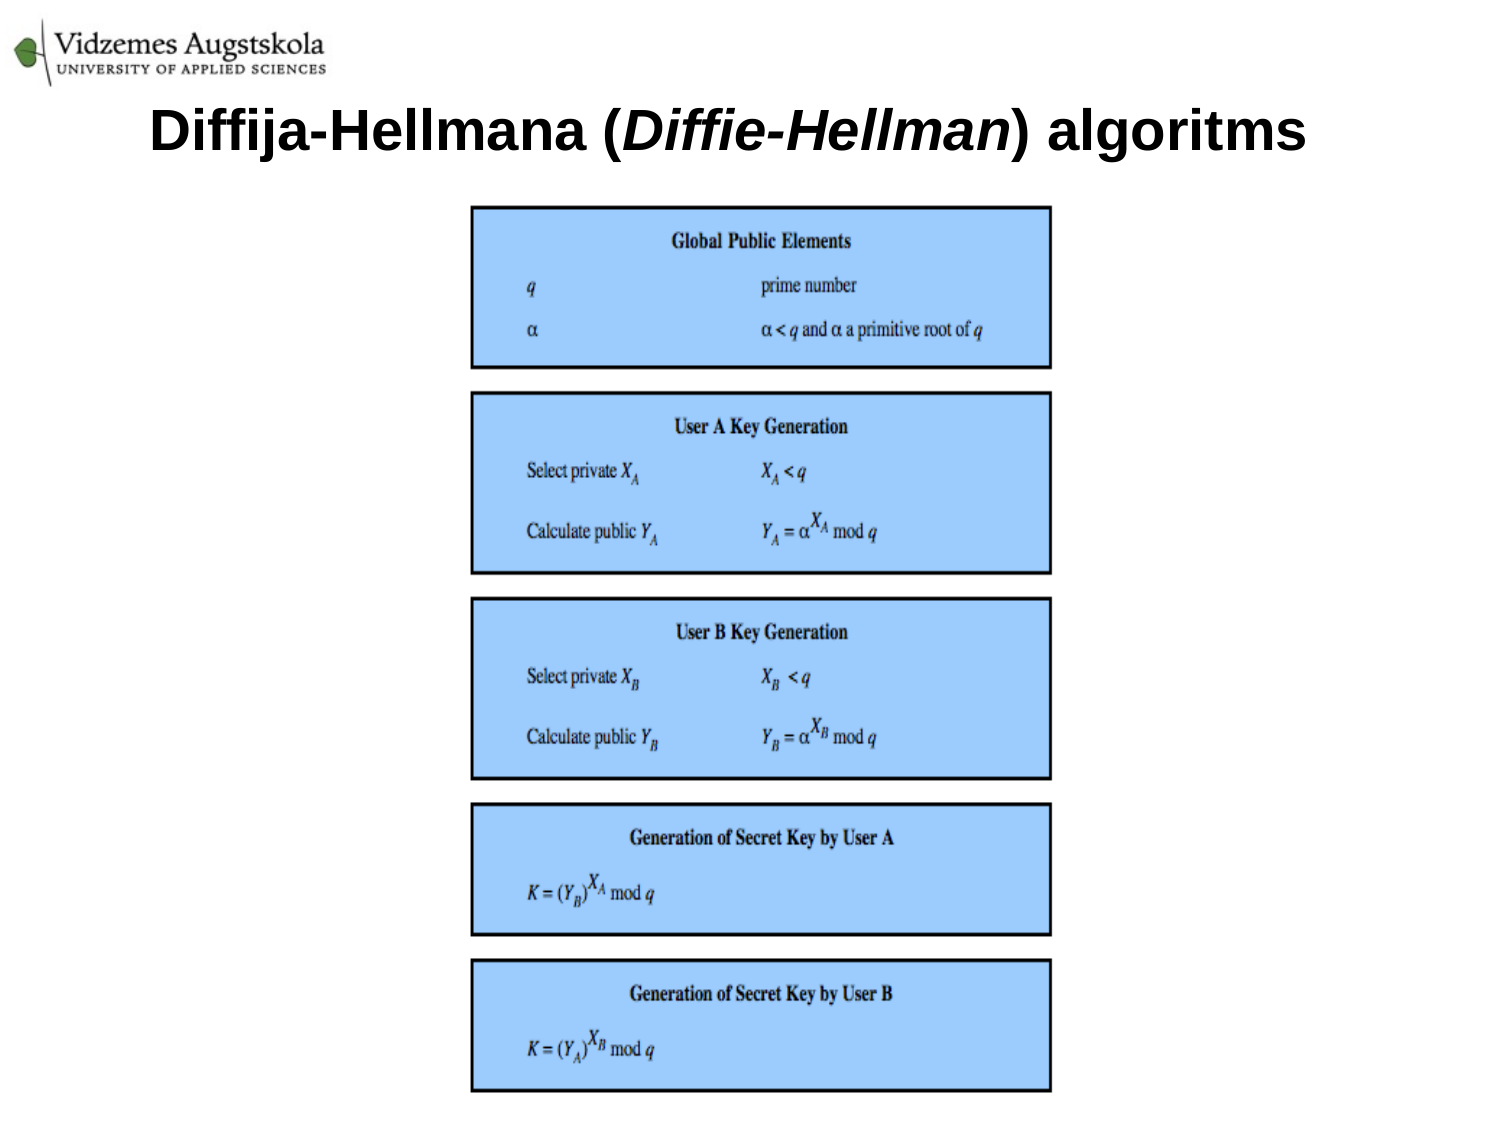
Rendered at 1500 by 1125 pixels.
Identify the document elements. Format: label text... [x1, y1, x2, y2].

picture [401, 178, 1123, 1112]
title Diffija-Hellmana (Diffie-Hellman) algoritms [85, 87, 1372, 177]
picture [5, 2, 334, 102]
